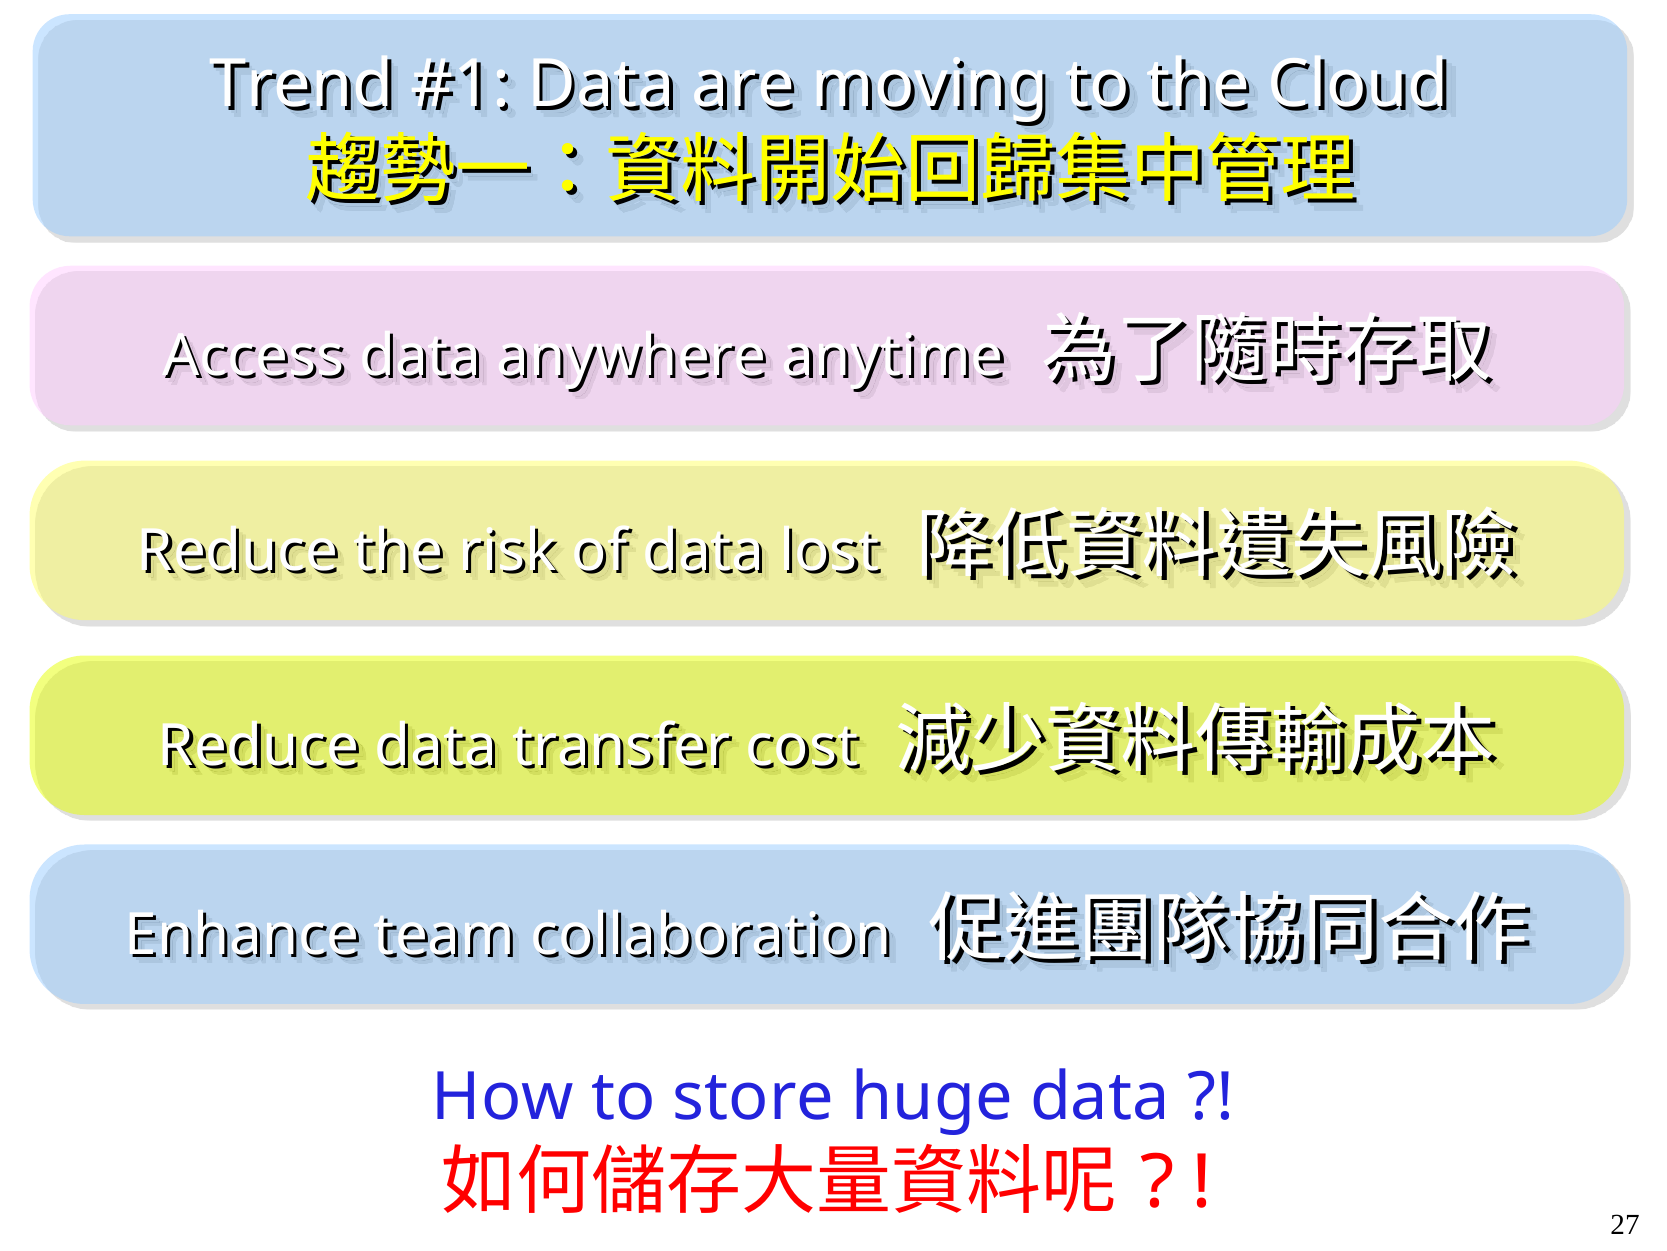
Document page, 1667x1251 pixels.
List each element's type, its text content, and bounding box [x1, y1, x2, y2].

text_box Enhance team collaboration 促進團隊協同合作 [29, 844, 1625, 1004]
text_box Trend #1: Data are moving to the Cloud 趨勢一：資料開始回歸集中管理 [32, 14, 1628, 237]
text_box Reduce data transfer cost 減少資料傳輸成本 [29, 655, 1625, 816]
text_box How to store huge data ?! 如何儲存大量資料呢?! [0, 1045, 1667, 1231]
text_box Access data anywhere anytime 為了隨時存取 [29, 265, 1625, 426]
text_box Reduce the risk of data lost 降低資料遺失風險 [29, 460, 1625, 621]
